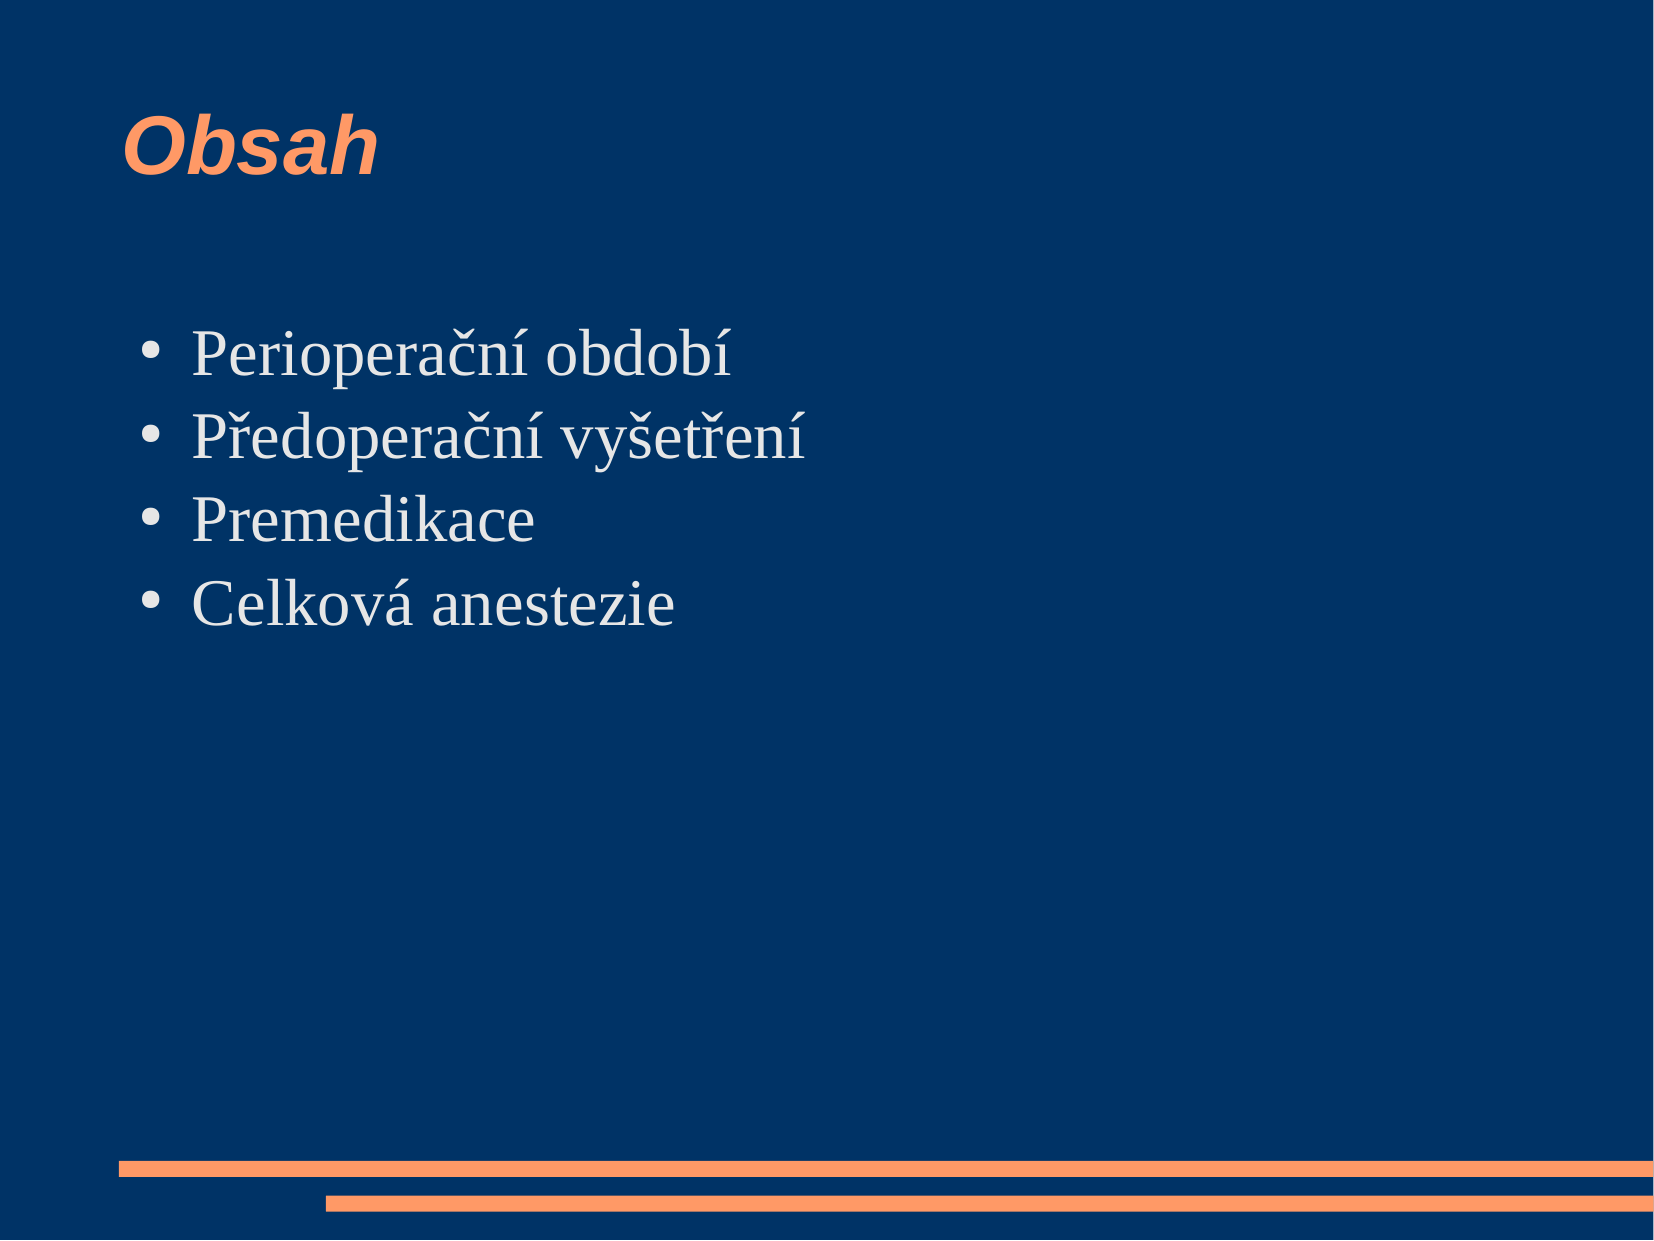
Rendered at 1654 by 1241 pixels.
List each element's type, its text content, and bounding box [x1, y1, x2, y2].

title Obsah [121, 46, 1534, 254]
list Perioperační období Předoperační vyšetření Premedikace Celková anestezie [121, 322, 1561, 1133]
